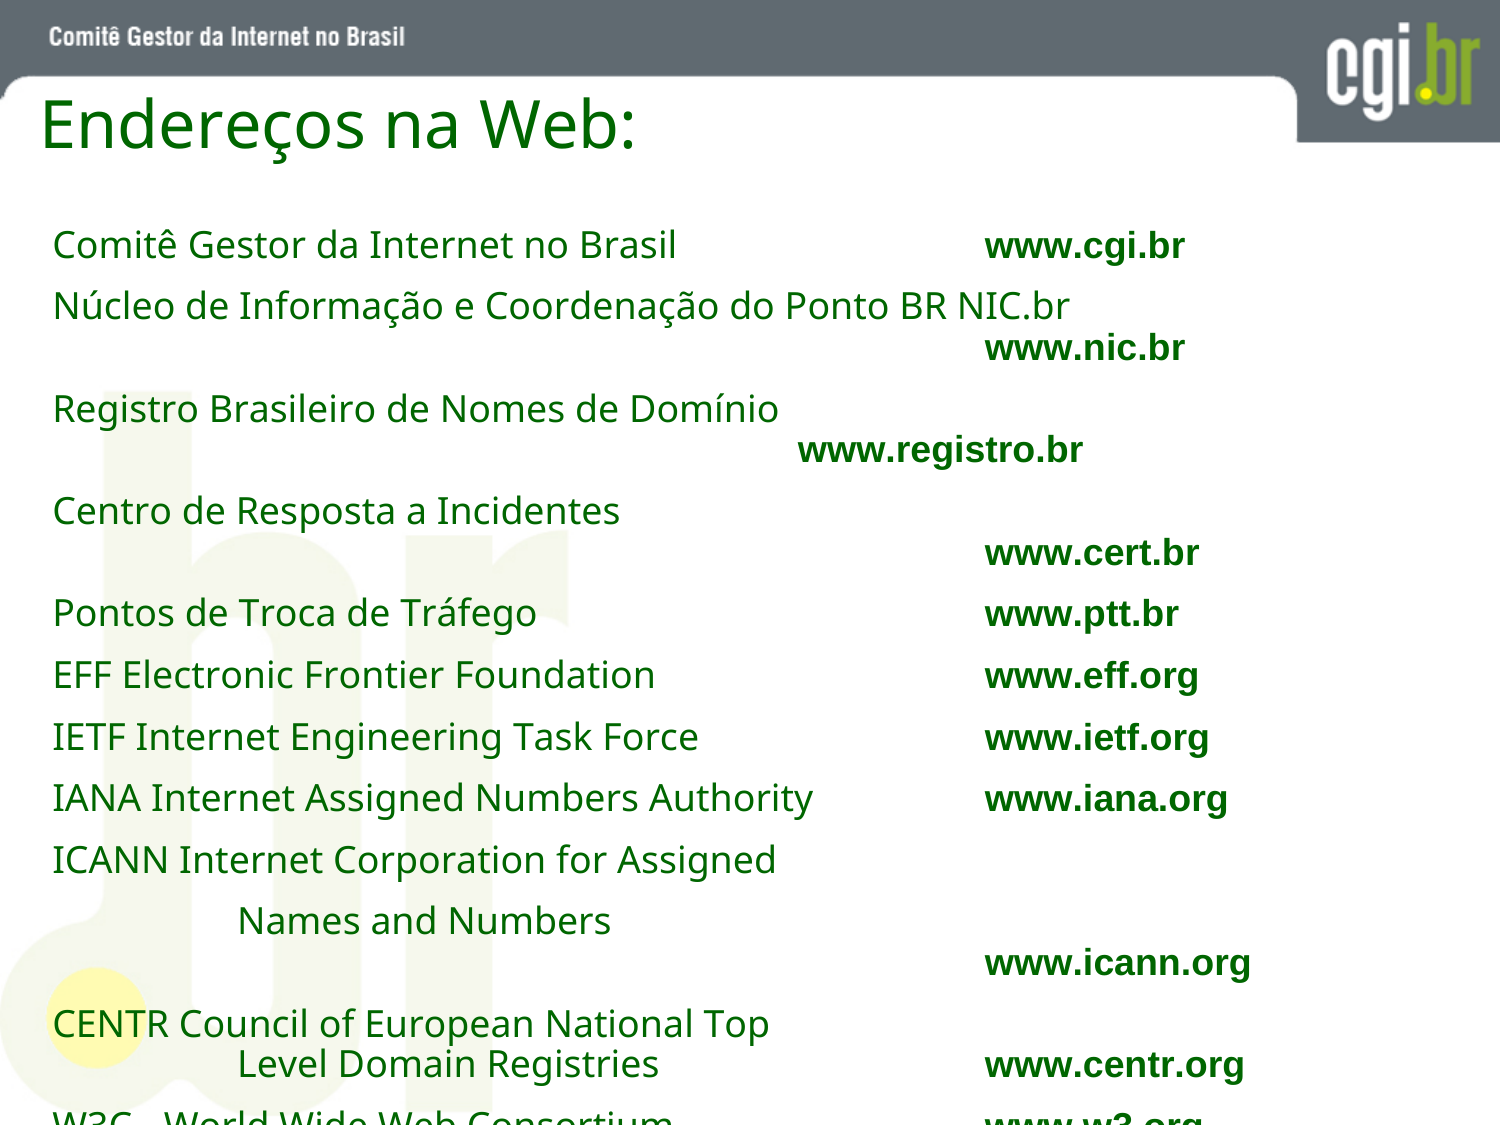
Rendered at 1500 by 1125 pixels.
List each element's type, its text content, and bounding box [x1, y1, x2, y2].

picture [0, 0, 1500, 1125]
picture [441, 1121, 451, 1125]
picture [496, 1121, 506, 1125]
list Comitê Gestor da Internet no Brasil www.cgi.br Núcleo de Informação e Coordenação do Ponto BR NIC.br www.nic.br Registro Brasileiro de Nomes de Domínio www.registro.br Centro de Resposta a Incidentes www.cert.br Pontos de Troca de Tráfego www.ptt.br EFF Electronic Frontier Foundation www.eff.org IETF Internet Engineering Task Force www.ietf.org IANA Internet Assigned Numbers Authority www.iana.org ICANN Internet Corporation for Assigned Names and Numbers www.icann.org CENTR Council of European National Top Level Domain Registries www.centr.org W3C - World Wide Web Consortium www.w3.org [37, 217, 1388, 1056]
picture [252, 1121, 262, 1125]
picture [329, 1121, 339, 1125]
picture [294, 1117, 299, 1125]
picture [560, 1121, 570, 1125]
title Endereços na Web: [24, 74, 1375, 170]
picture [178, 1117, 183, 1125]
picture [520, 1121, 530, 1125]
picture [393, 1117, 398, 1125]
picture [67, 1117, 72, 1125]
picture [204, 1121, 214, 1125]
